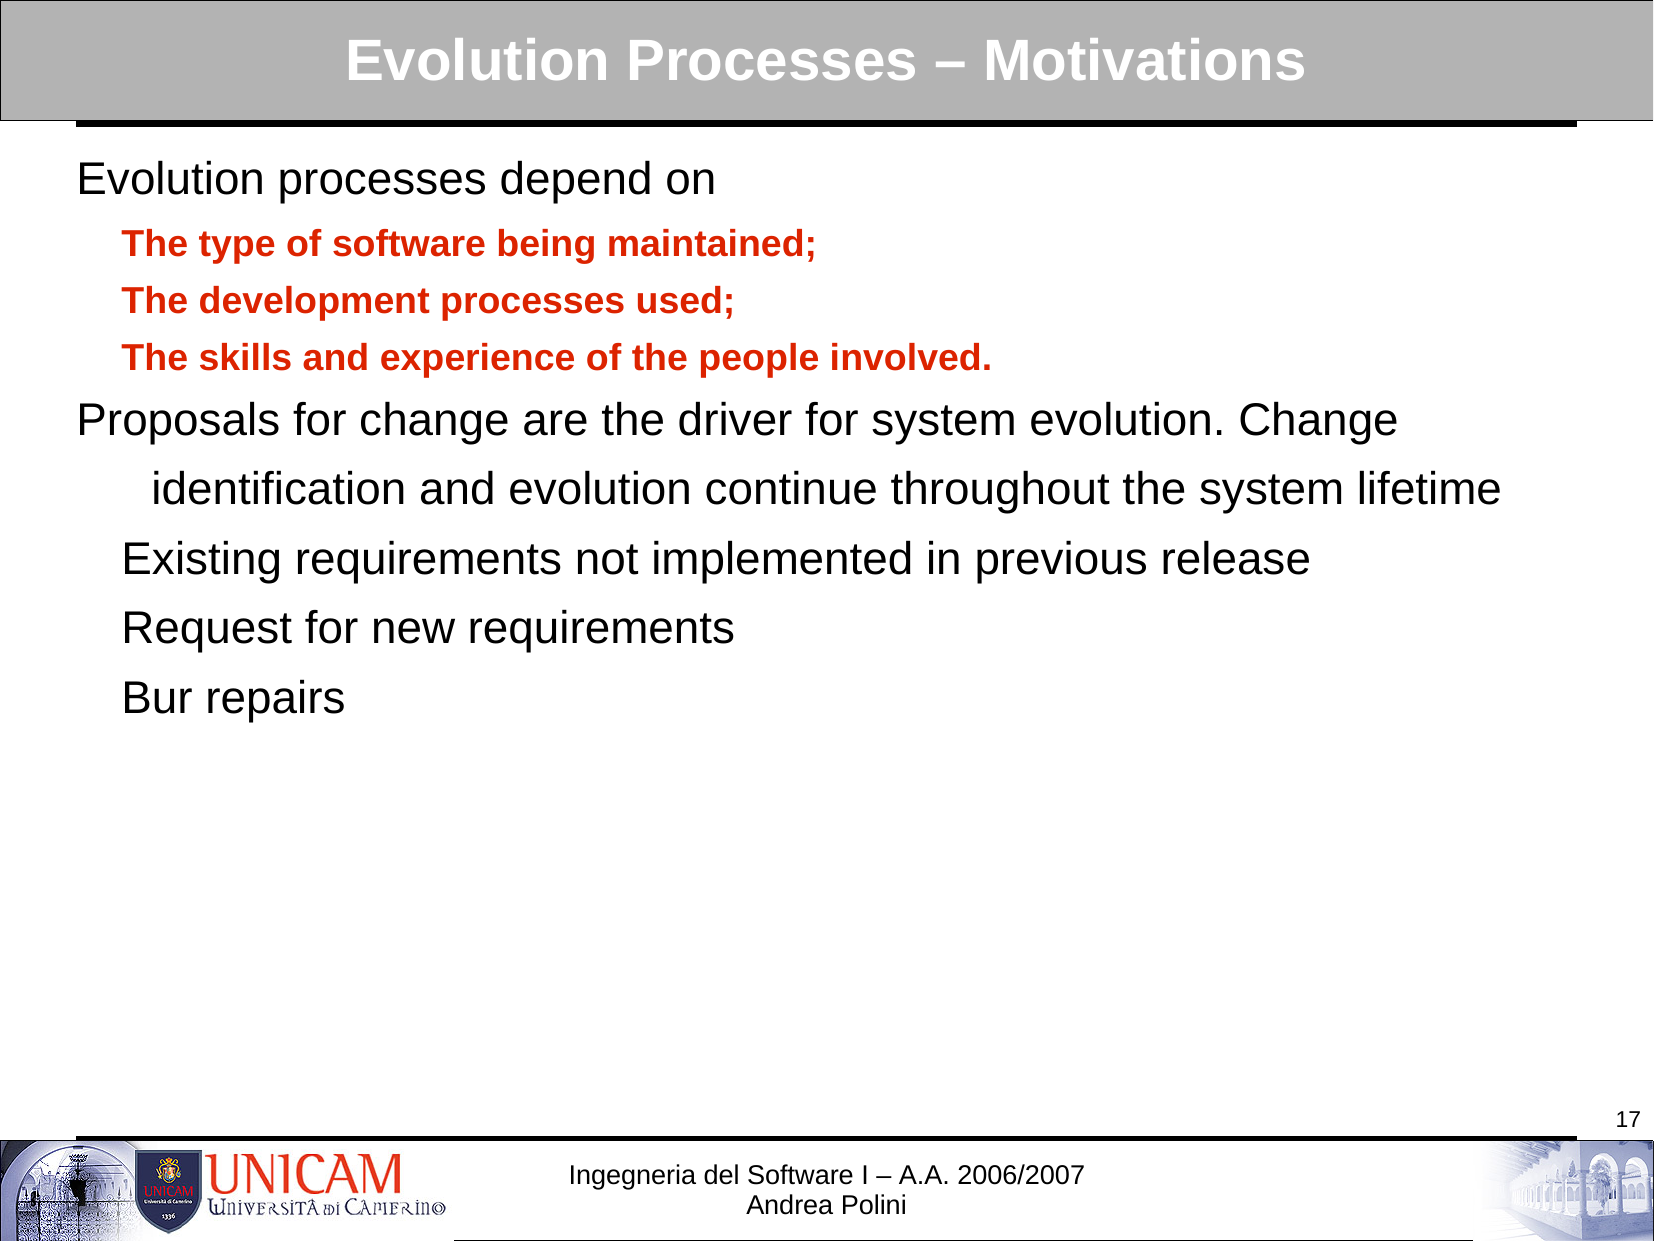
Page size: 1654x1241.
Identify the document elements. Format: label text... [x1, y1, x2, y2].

picture [1473, 1141, 1654, 1241]
picture [0, 1141, 454, 1241]
list Evolution processes depend on The type of software being maintained; The development processes used; The skills and experience of the people involved. Proposals for change are the driver for system evolution. Change identification and evolution continue throughout the system lifetime Existing requirements not implemented in previous release Request for new requirements Bur repairs [76, 152, 1577, 886]
title Evolution Processes – Motivations [0, 0, 1653, 121]
